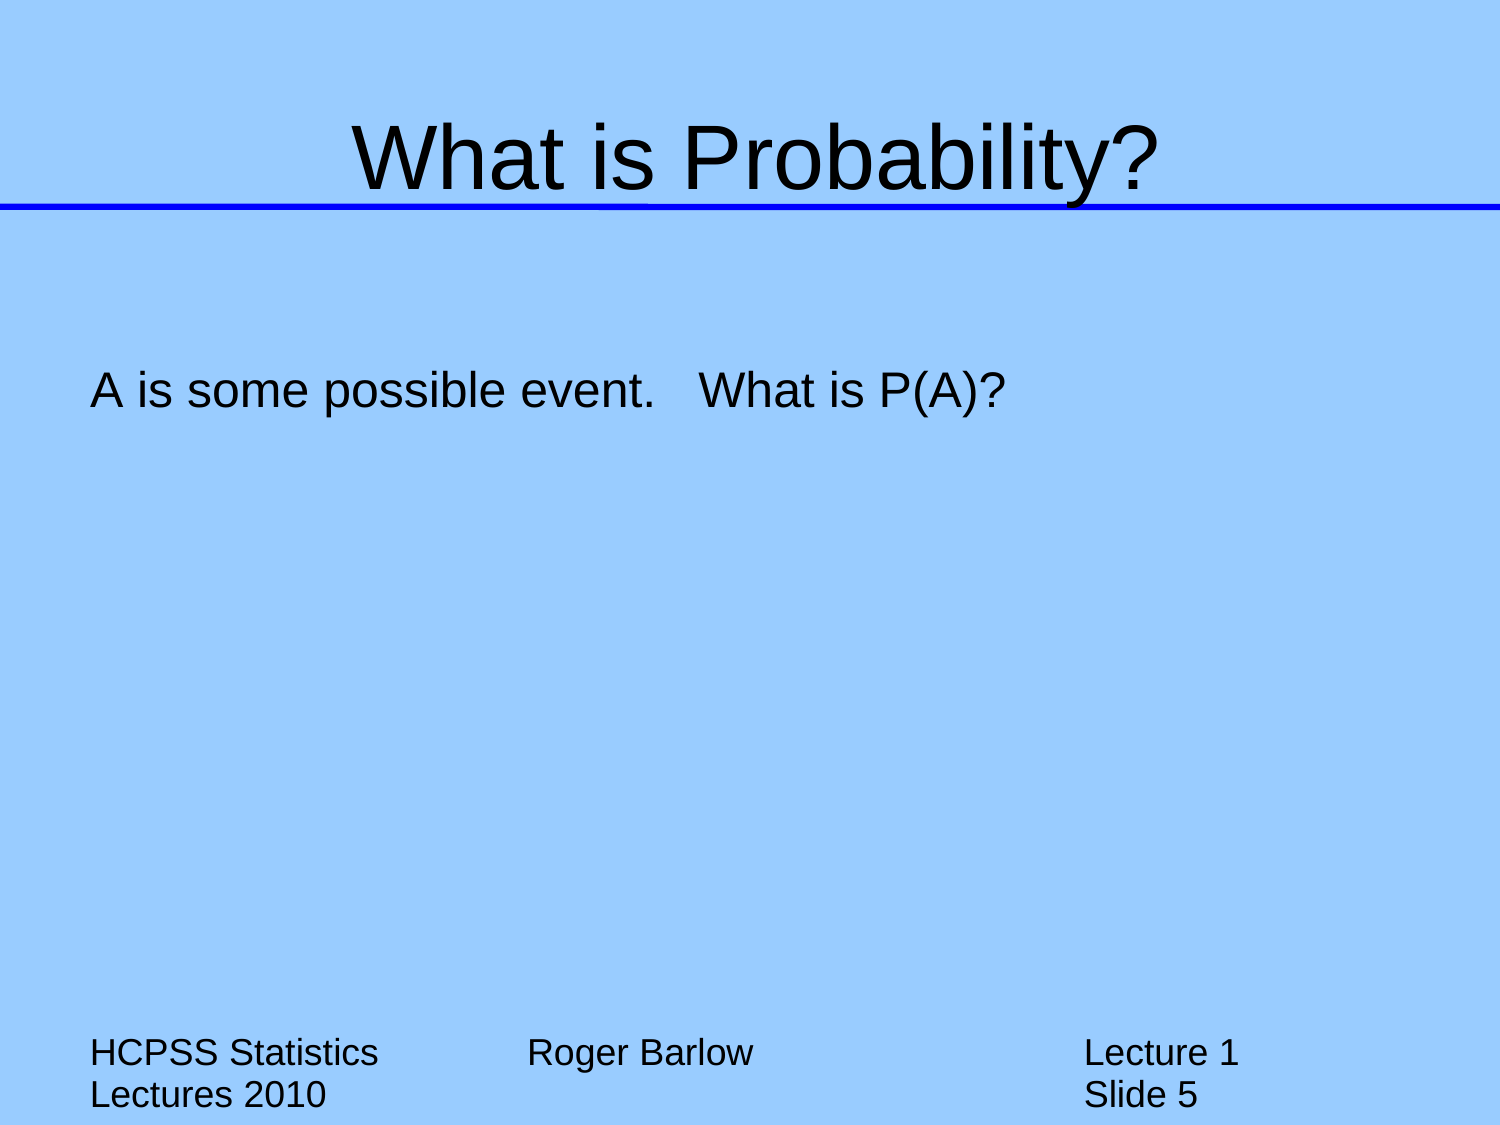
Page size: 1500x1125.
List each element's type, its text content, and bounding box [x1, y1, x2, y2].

text_box A is some possible event. What is P(A)? [75, 349, 1426, 1006]
title What is Probability? [88, 90, 1425, 279]
